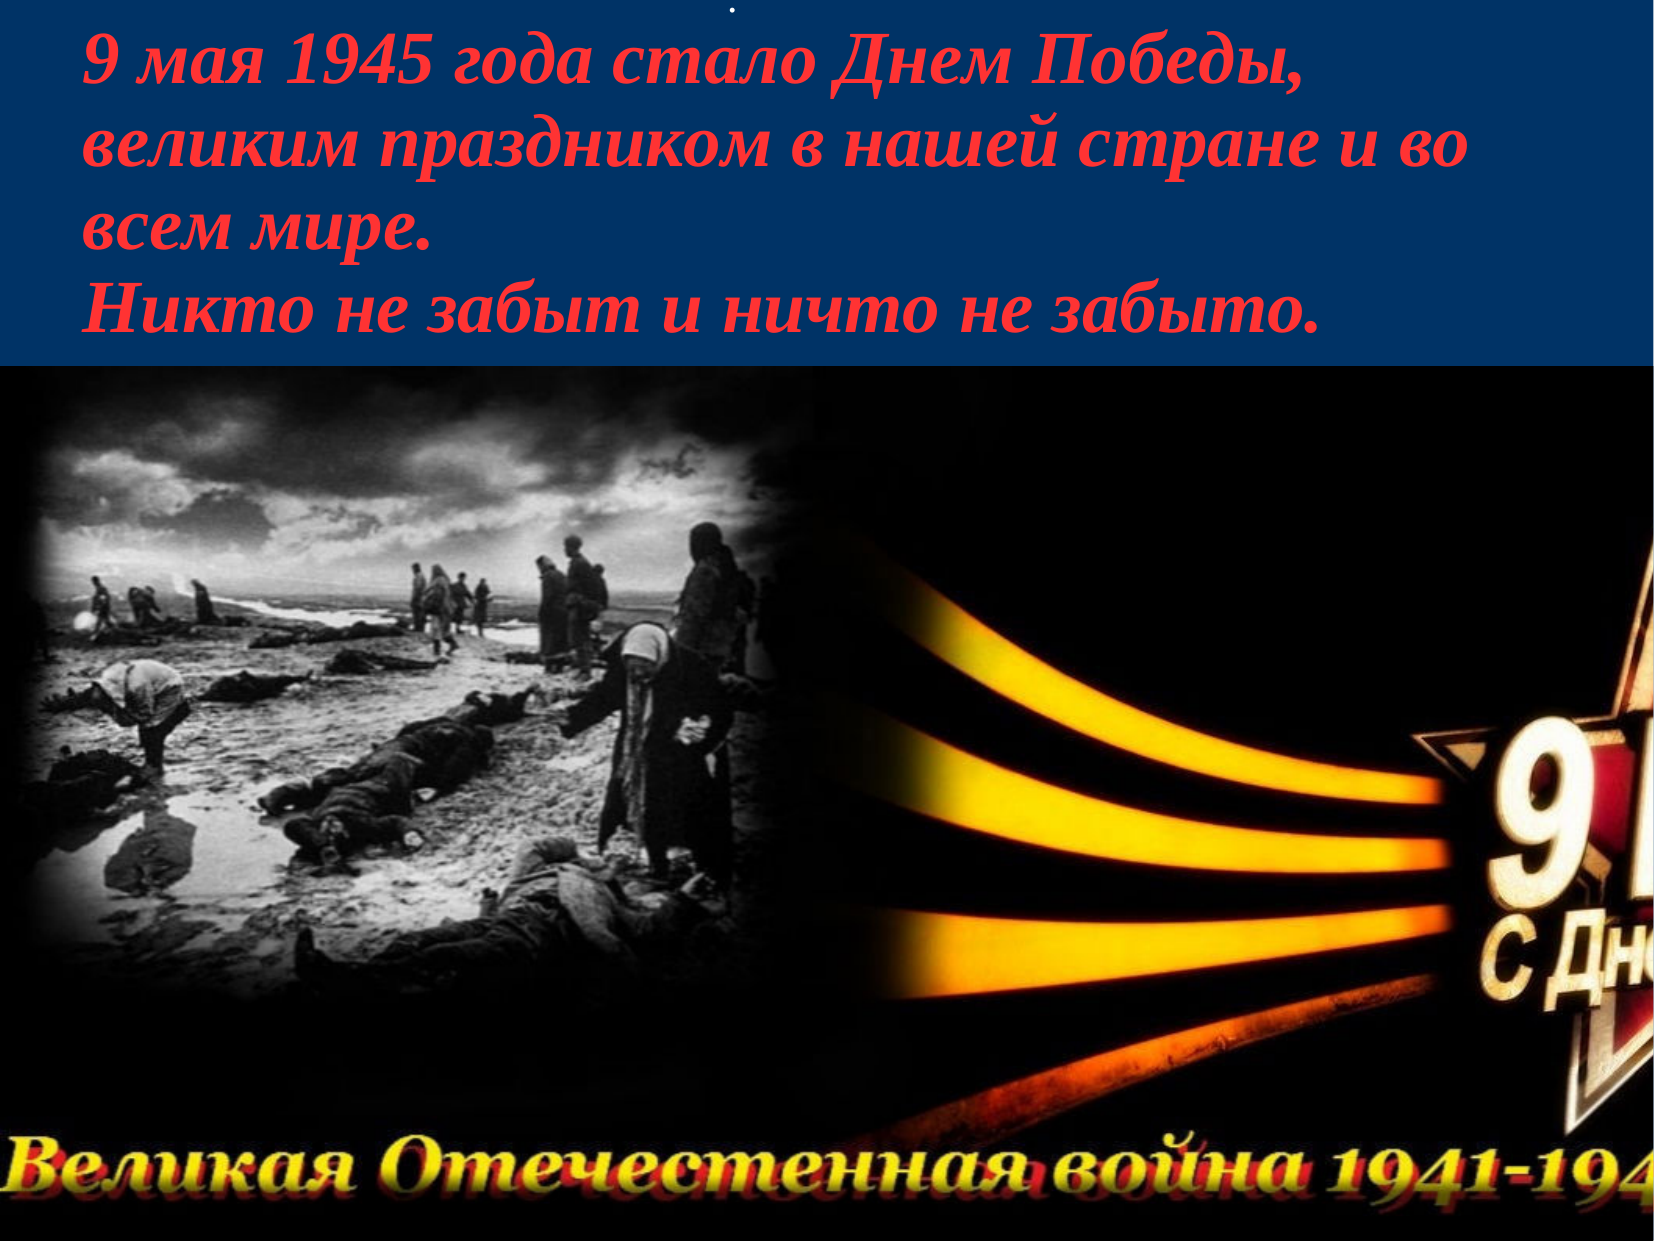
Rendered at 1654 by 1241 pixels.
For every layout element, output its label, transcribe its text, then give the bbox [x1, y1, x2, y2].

text_box . [519, 0, 945, 366]
title 9 мая 1945 года стало Днем Победы, великим праздником в нашей стране и во всем мире. Никто не забыт и ничто не забыто. [945, 0, 1571, 350]
title 9 мая 1945 года стало Днем Победы, великим праздником в нашей стране и во всем мире. Никто не забыт и ничто не забыто. [82, 0, 519, 350]
picture [0, 366, 1654, 1241]
